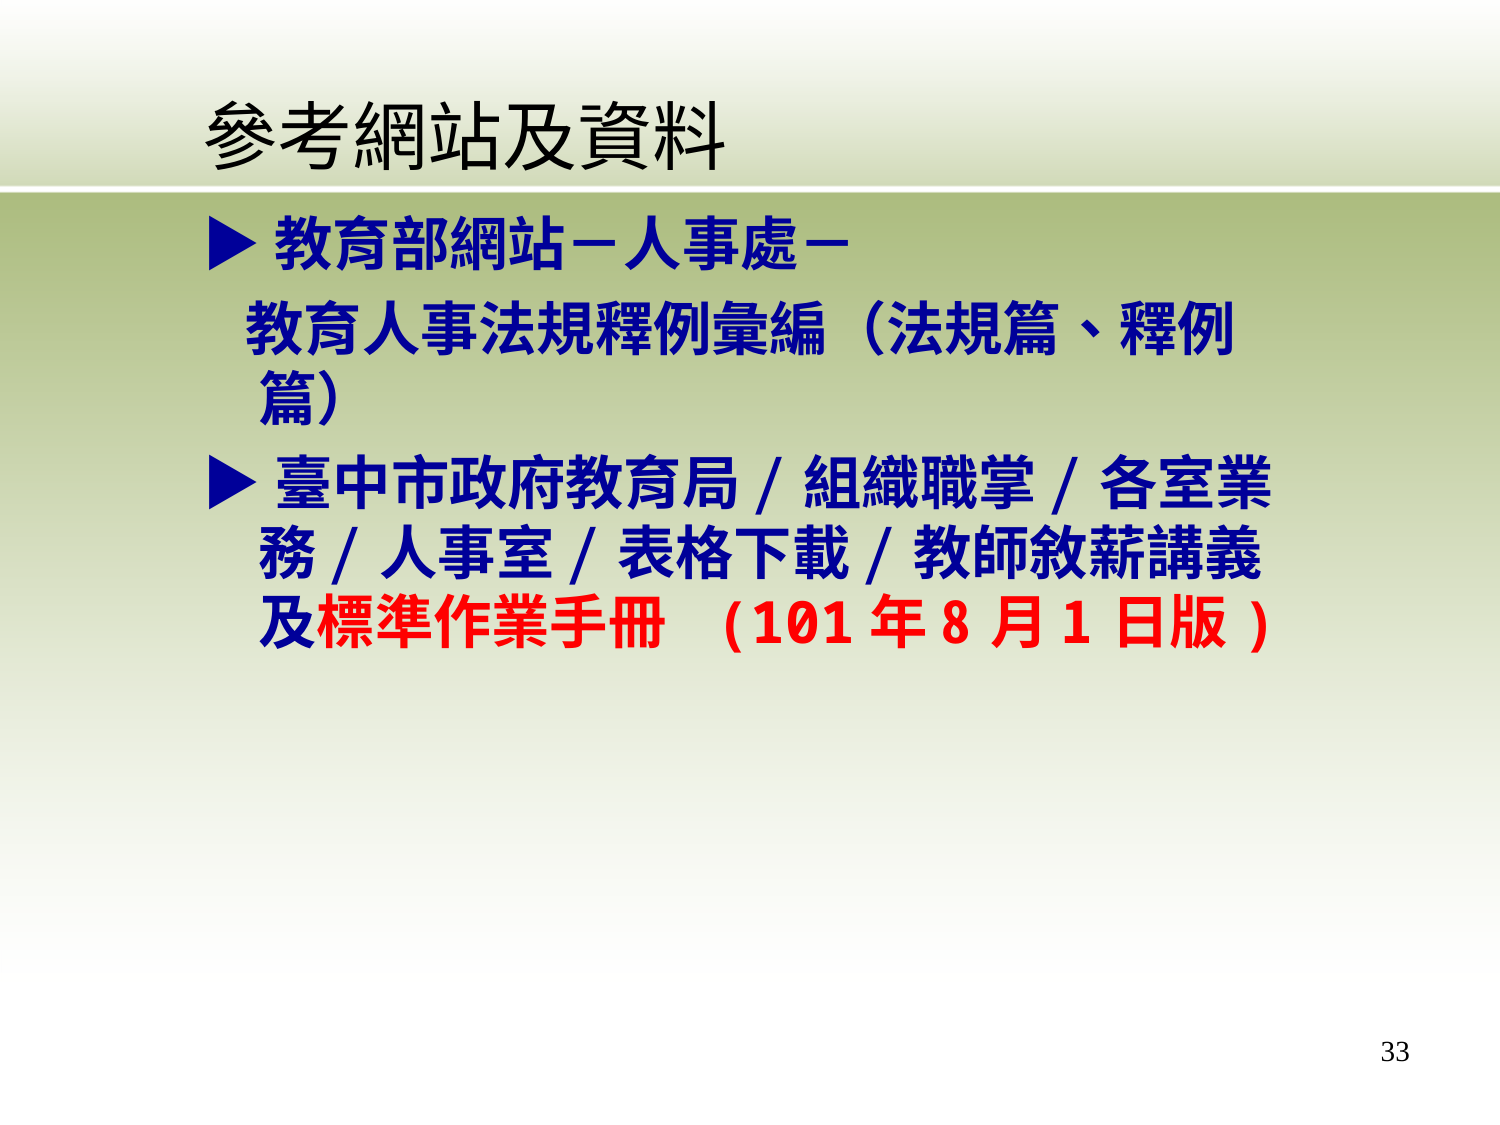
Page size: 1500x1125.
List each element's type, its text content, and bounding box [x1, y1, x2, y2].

list ▶教育部網站－人事處－ 教育人事法規釋例彙編（法規篇、釋例篇） ▶臺中市政府教育局/組織職掌/各室業務/人事室/表格下載/教師敘薪講義及標準作業手冊 (101年8月1日版) [187, 199, 1300, 975]
title 參考網站及資料 [187, 12, 1300, 188]
text_box <number> [1074, 1024, 1426, 1103]
picture [0, 0, 1500, 1125]
